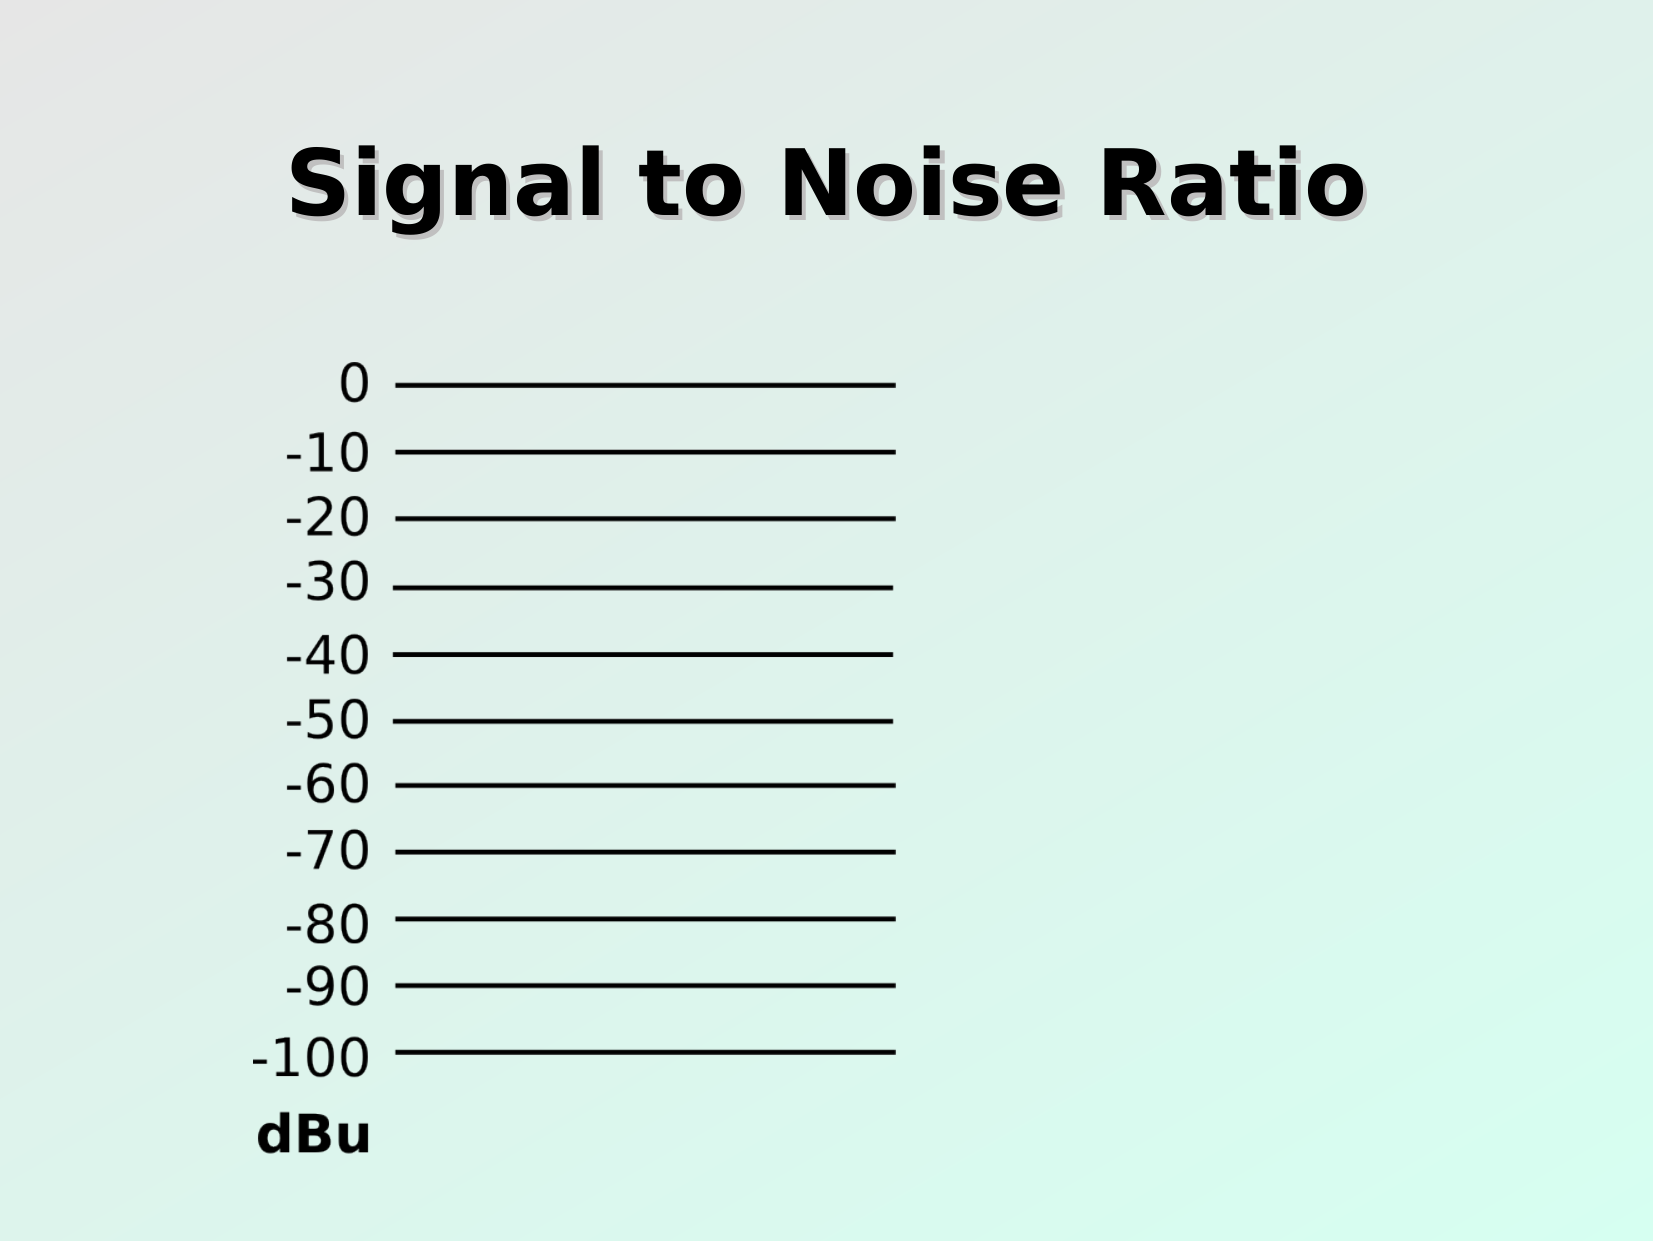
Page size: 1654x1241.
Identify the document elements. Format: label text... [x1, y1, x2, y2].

title Signal to Noise Ratio [121, 120, 1533, 248]
picture [253, 362, 1393, 1164]
